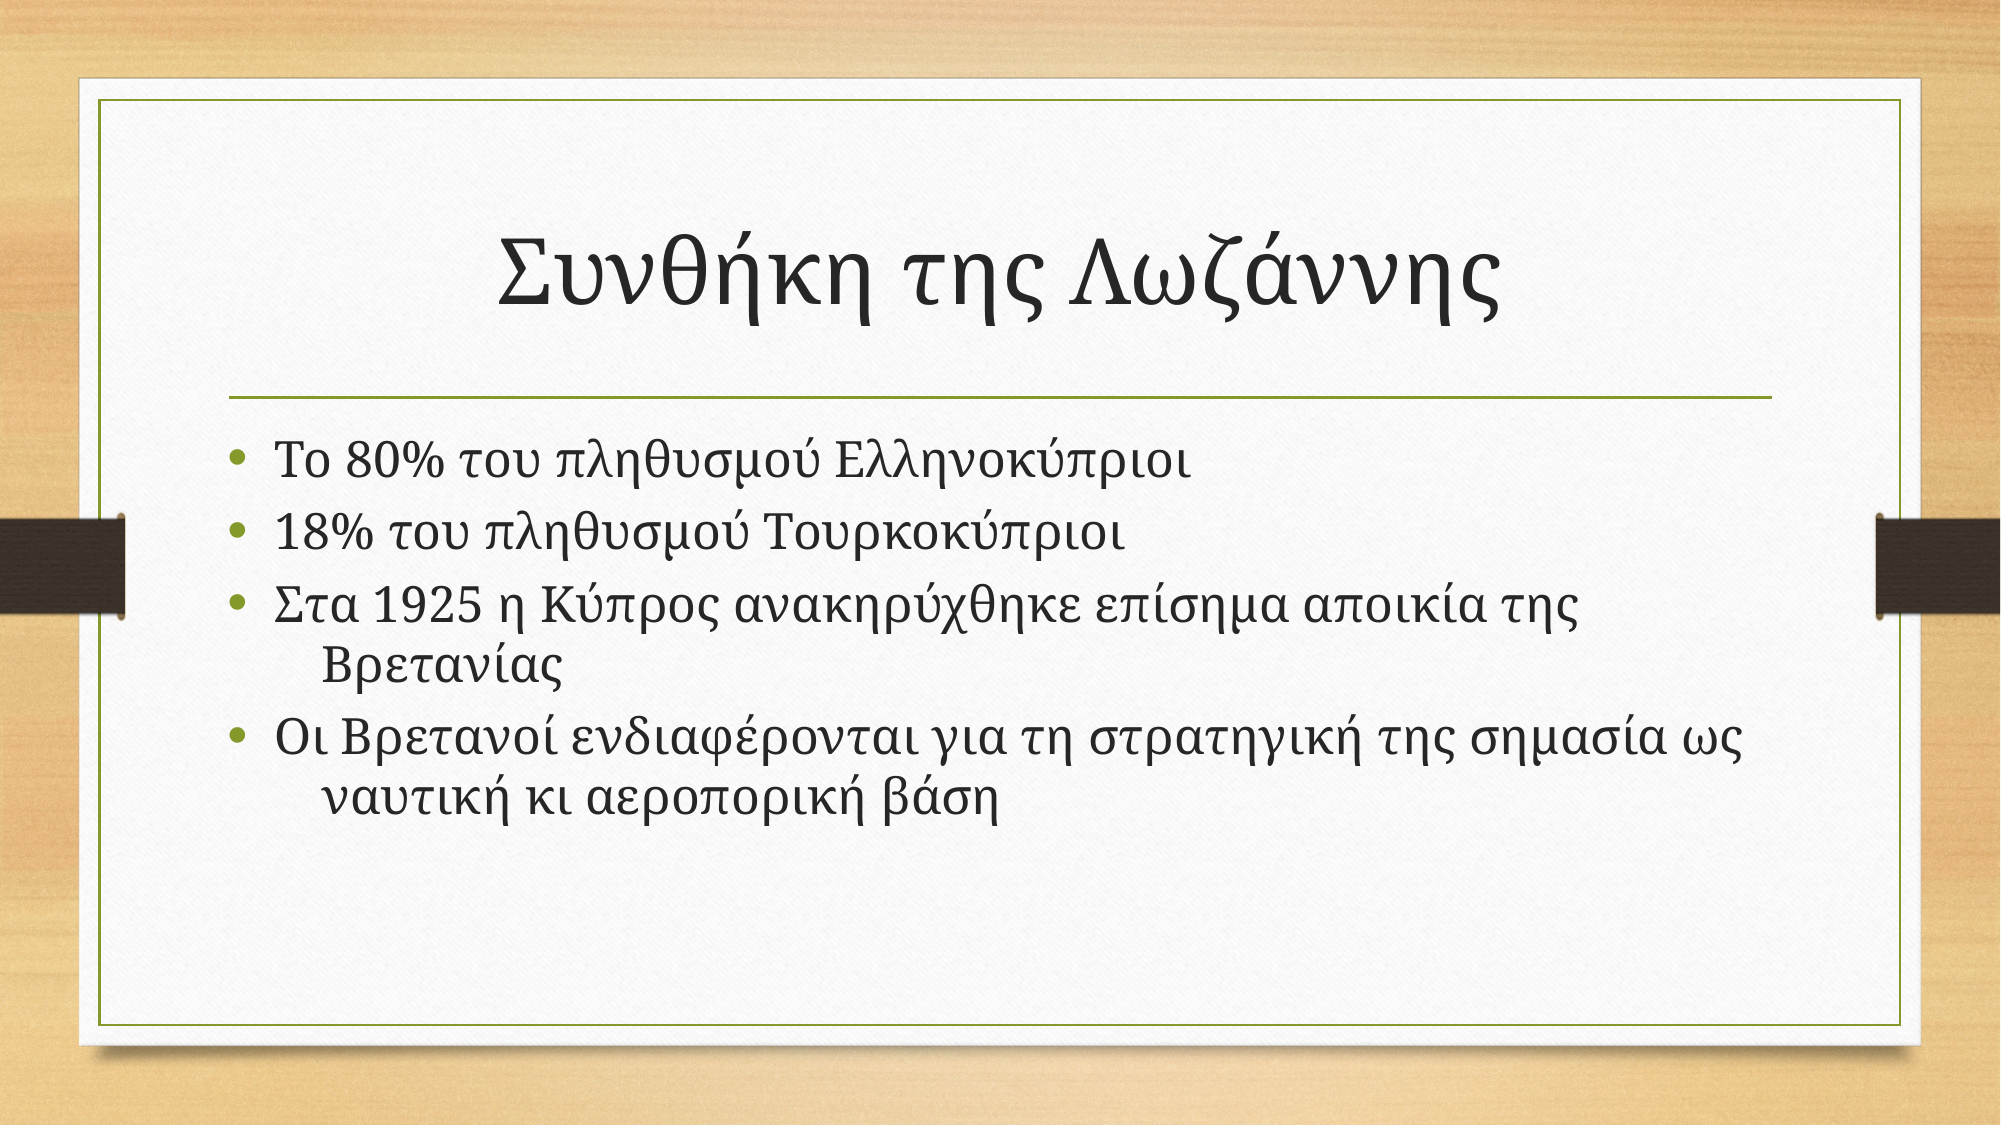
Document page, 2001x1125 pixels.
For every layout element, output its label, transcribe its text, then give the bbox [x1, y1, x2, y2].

list Το 80% του πληθυσμού Ελληνοκύπριοι 18% του πληθυσμού Τουρκοκύπριοι Στα 1925 η Κύπρος ανακηρύχθηκε επίσημα αποικία της Βρετανίας Οι Βρετανοί ενδιαφέρονται για τη στρατηγική της σημασία ως ναυτική κι αεροπορική βάση [212, 419, 1788, 964]
title Συνθήκη της Λωζάννης [212, 161, 1788, 376]
